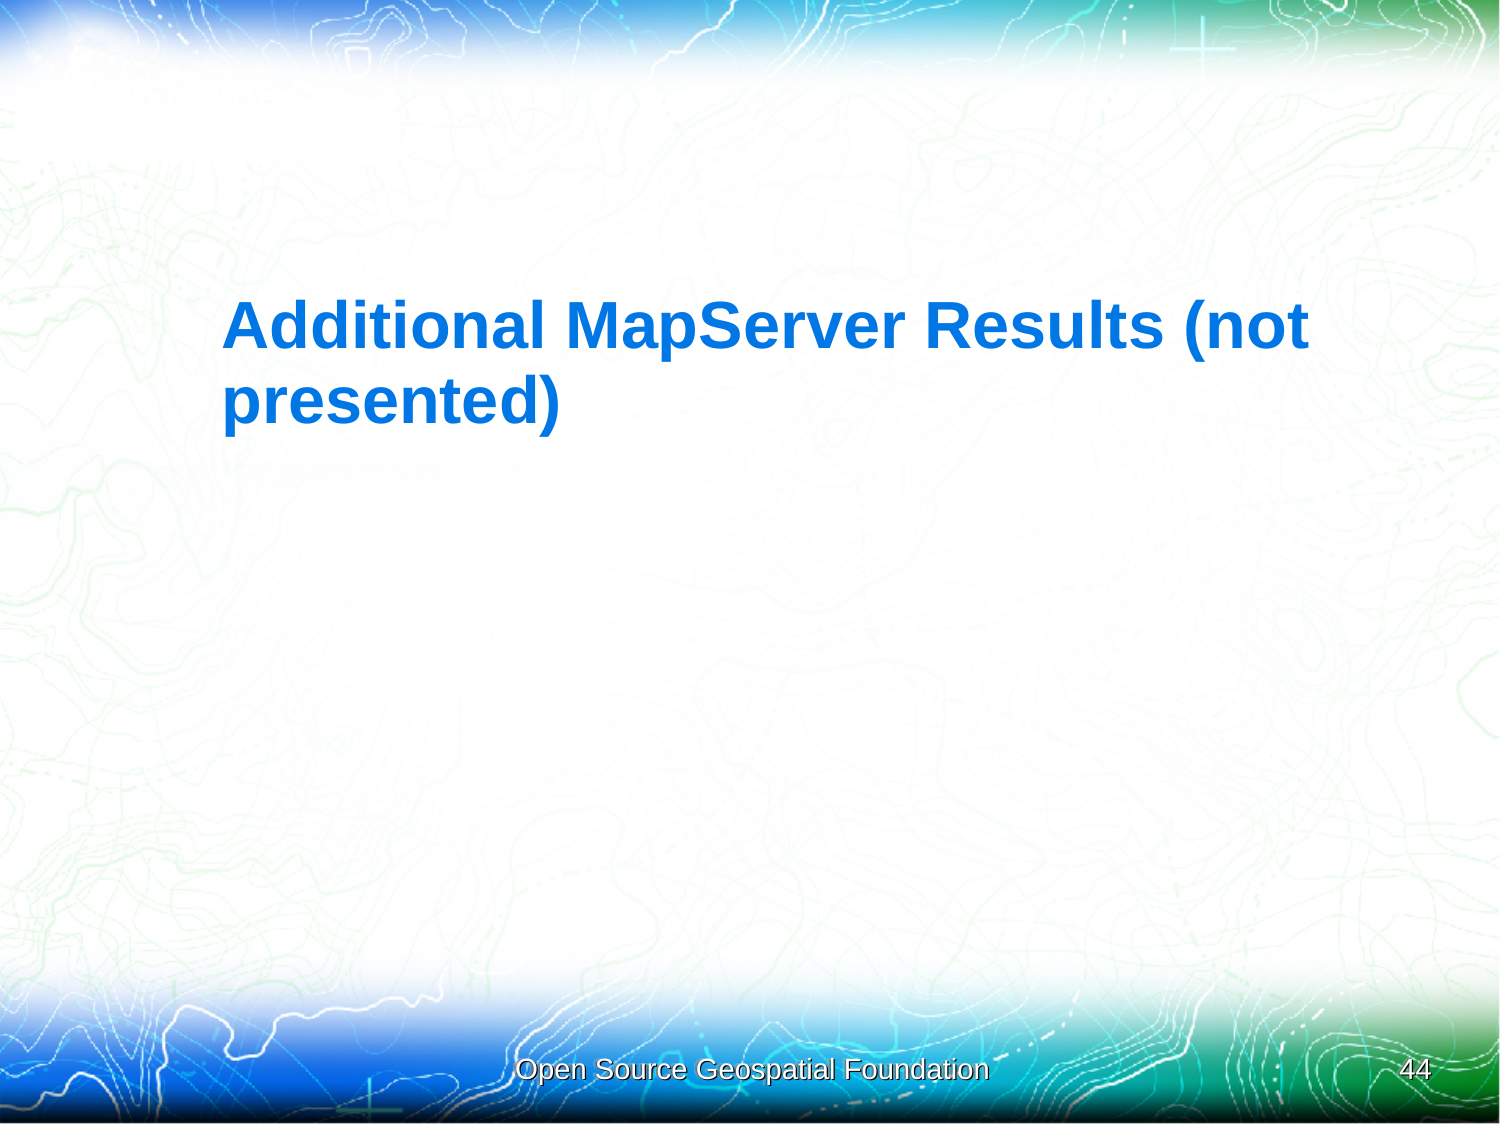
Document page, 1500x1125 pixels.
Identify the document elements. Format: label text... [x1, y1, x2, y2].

picture [0, 0, 1500, 1125]
title Additional MapServer Results (not presented) [206, 269, 1500, 457]
